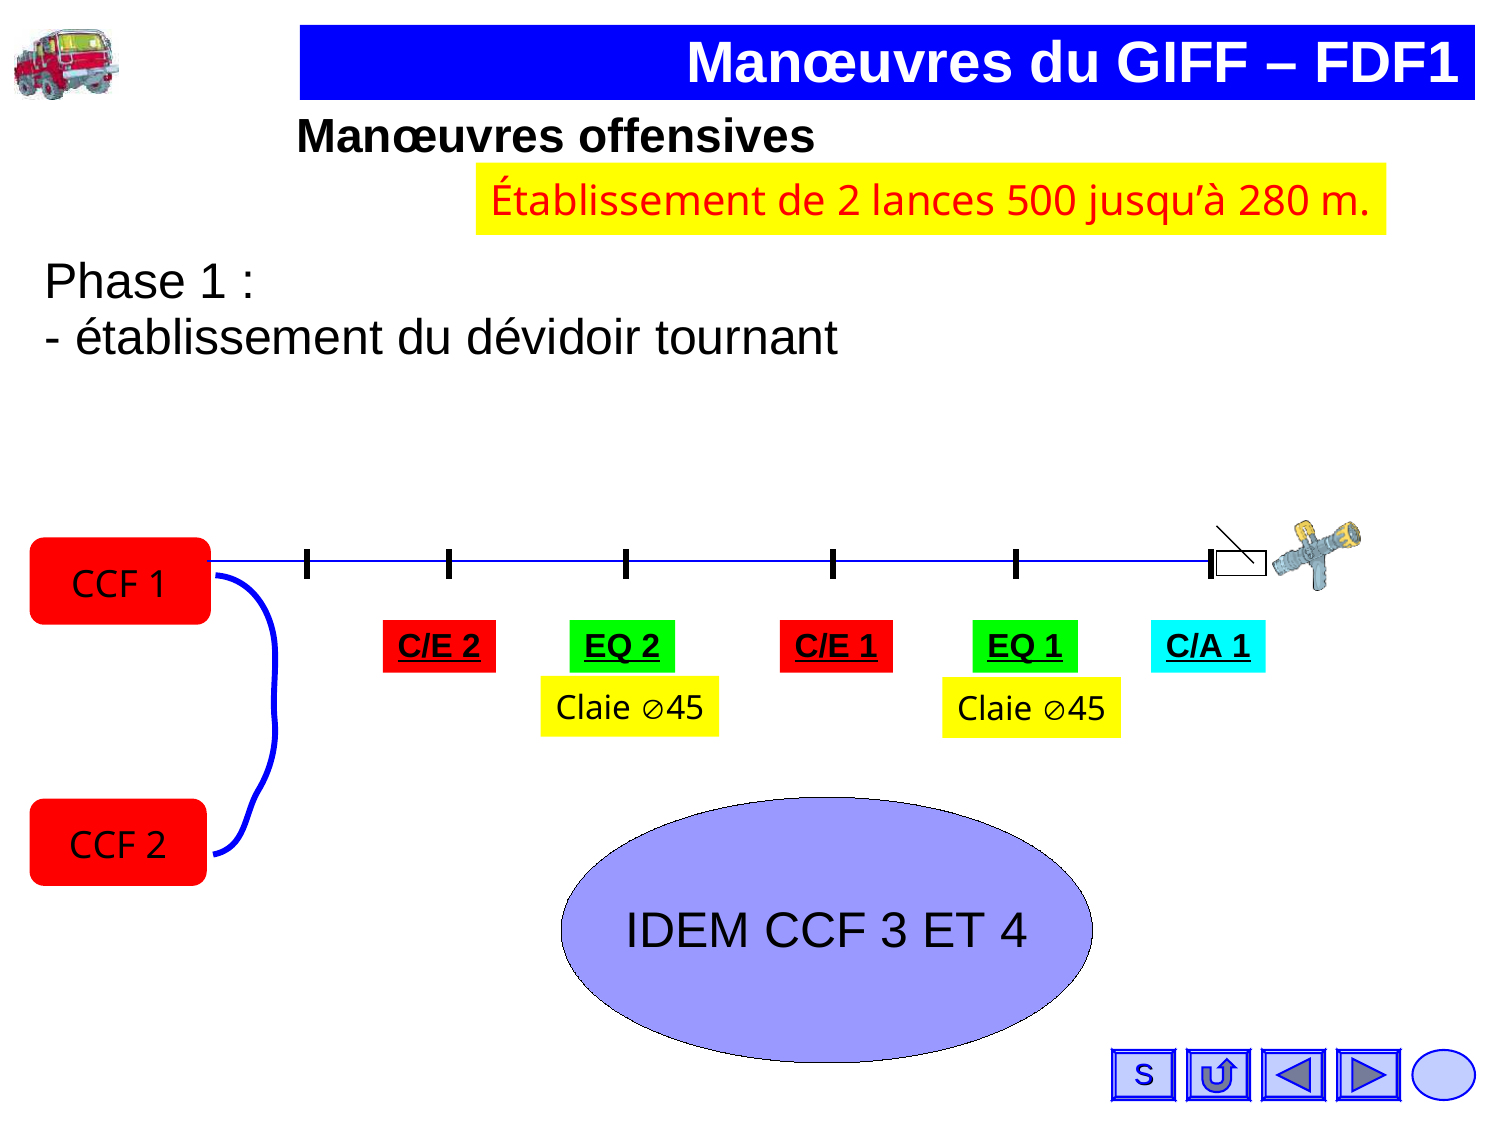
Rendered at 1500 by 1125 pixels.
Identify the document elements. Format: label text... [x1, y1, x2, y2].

text_box EQ 1 [972, 620, 1078, 673]
text_box C/E 2 [382, 620, 496, 673]
text_box Claie 45 [540, 675, 720, 737]
text_box CCF 2 [54, 810, 183, 878]
text_box IDEM CCF 3 ET 4 [561, 797, 1093, 1063]
text_box Claie 45 [942, 677, 1121, 738]
picture [14, 29, 119, 100]
text_box EQ 2 [569, 620, 676, 673]
text_box C/A 1 [1151, 620, 1266, 673]
text_box C/E 1 [779, 620, 893, 673]
text_box Manœuvres du GIFF – FDF1 [299, 24, 1475, 100]
text_box [1412, 1049, 1476, 1101]
text_box [29, 537, 211, 625]
text_box CCF 1 [56, 549, 185, 617]
text_box [29, 798, 207, 886]
text_box Établissement de 2 lances 500 jusqu’à 280 m. [475, 162, 1387, 235]
text_box Manœuvres offensives [281, 101, 832, 172]
text_box Phase 1 : - établissement du dévidoir tournant [29, 245, 975, 373]
picture [1272, 520, 1361, 591]
